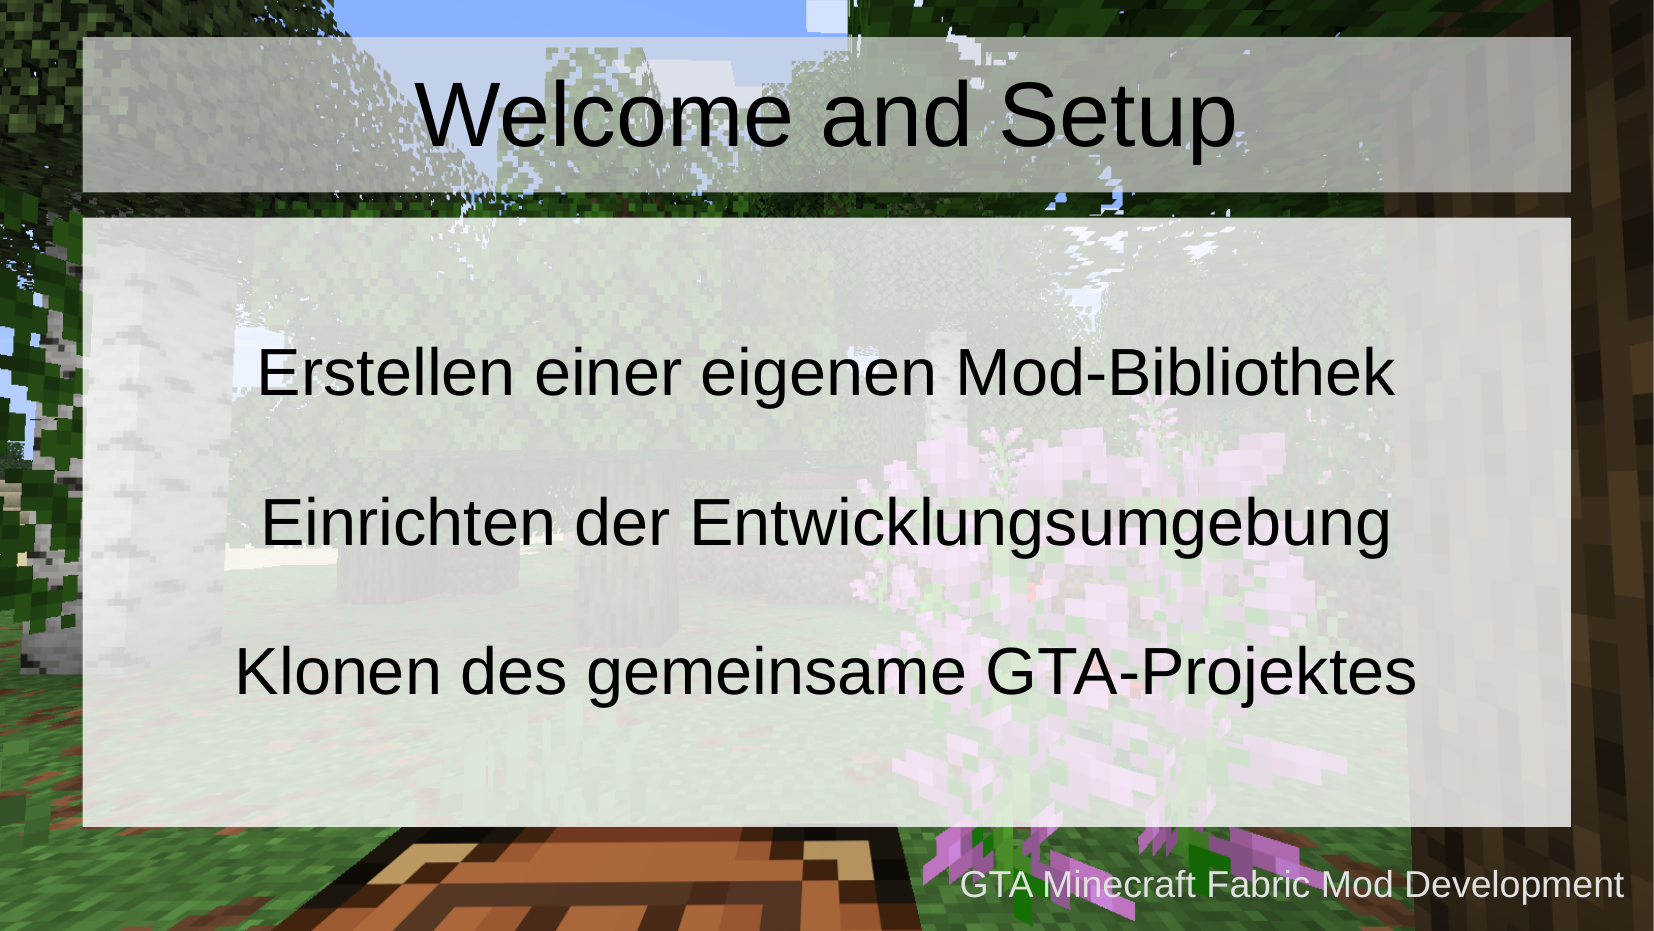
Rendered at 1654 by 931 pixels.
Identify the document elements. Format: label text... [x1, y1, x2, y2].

title Welcome and Setup [82, 37, 1571, 193]
picture [0, 0, 1654, 931]
subtitle Erstellen einer eigenen Mod-Bibliothek Einrichten der Entwicklungsumgebung Klonen des gemeinsame GTA-Projektes [82, 217, 1571, 827]
